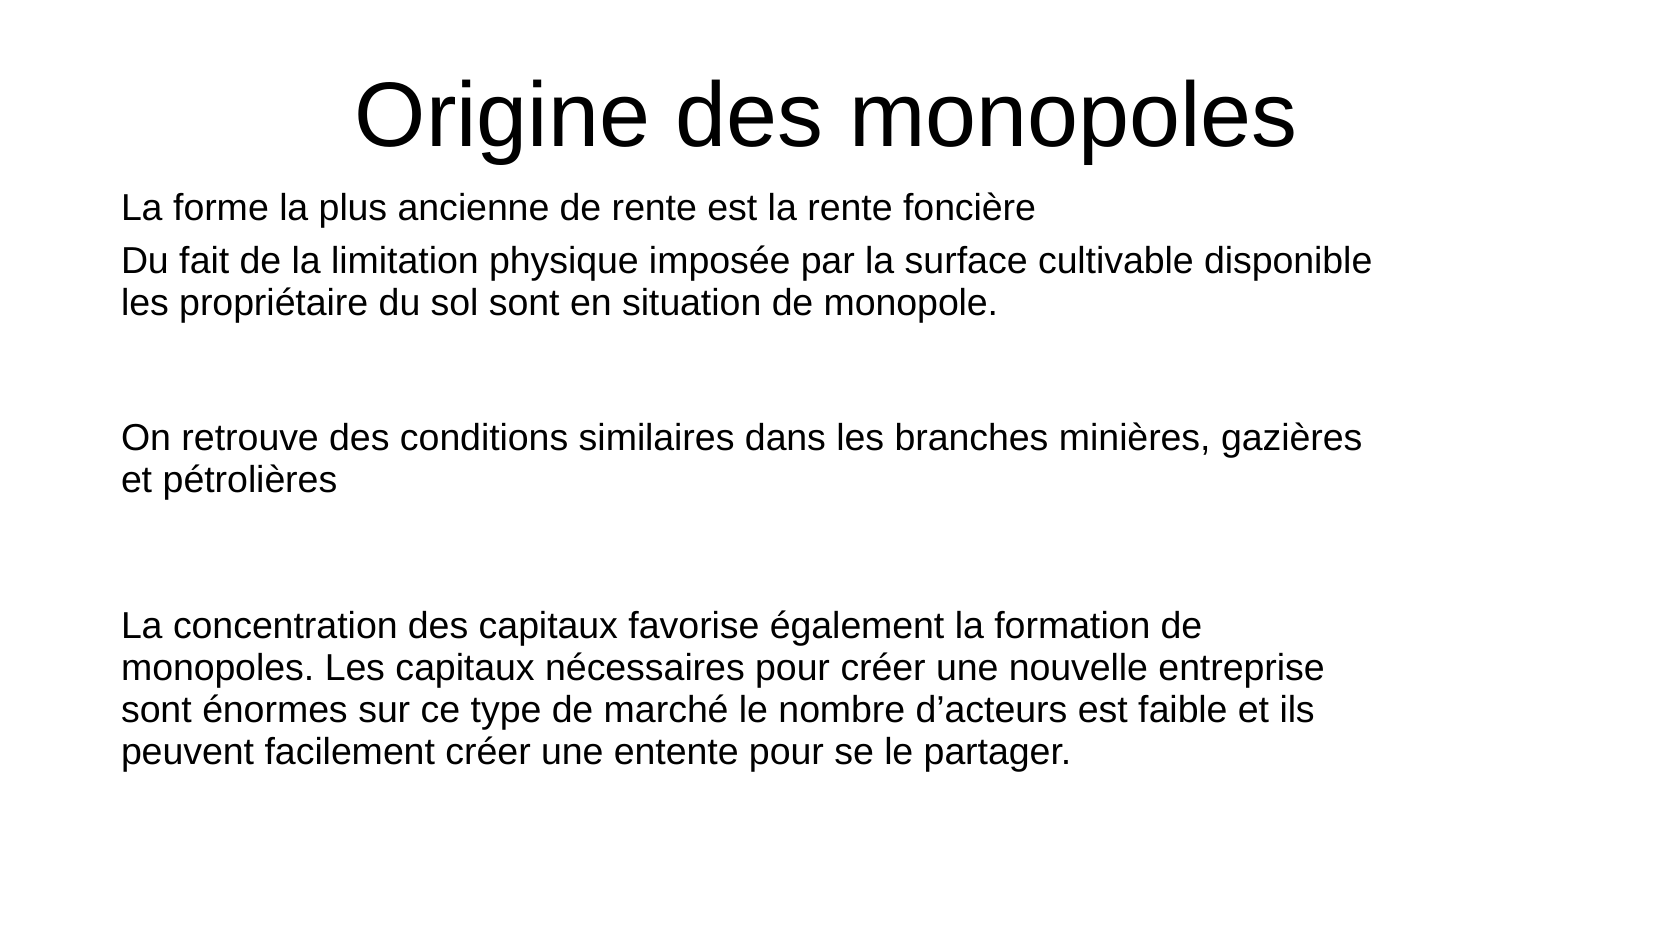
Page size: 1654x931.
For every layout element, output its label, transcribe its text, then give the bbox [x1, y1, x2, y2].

text_box La forme la plus ancienne de rente est la rente foncière [106, 179, 1406, 231]
text_box Du fait de la limitation physique imposée par la surface cultivable disponible les propriétaire du sol sont en situation de monopole. [106, 231, 1406, 331]
title Origine des monopoles [82, 37, 1571, 193]
text_box La concentration des capitaux favorise également la formation de monopoles. Les capitaux nécessaires pour créer une nouvelle entreprise sont énormes sur ce type de marché le nombre d’acteurs est faible et ils peuvent facilement créer une entente pour se le partager. [106, 596, 1406, 780]
text_box On retrouve des conditions similaires dans les branches minières, gazières et pétrolières [106, 409, 1406, 508]
